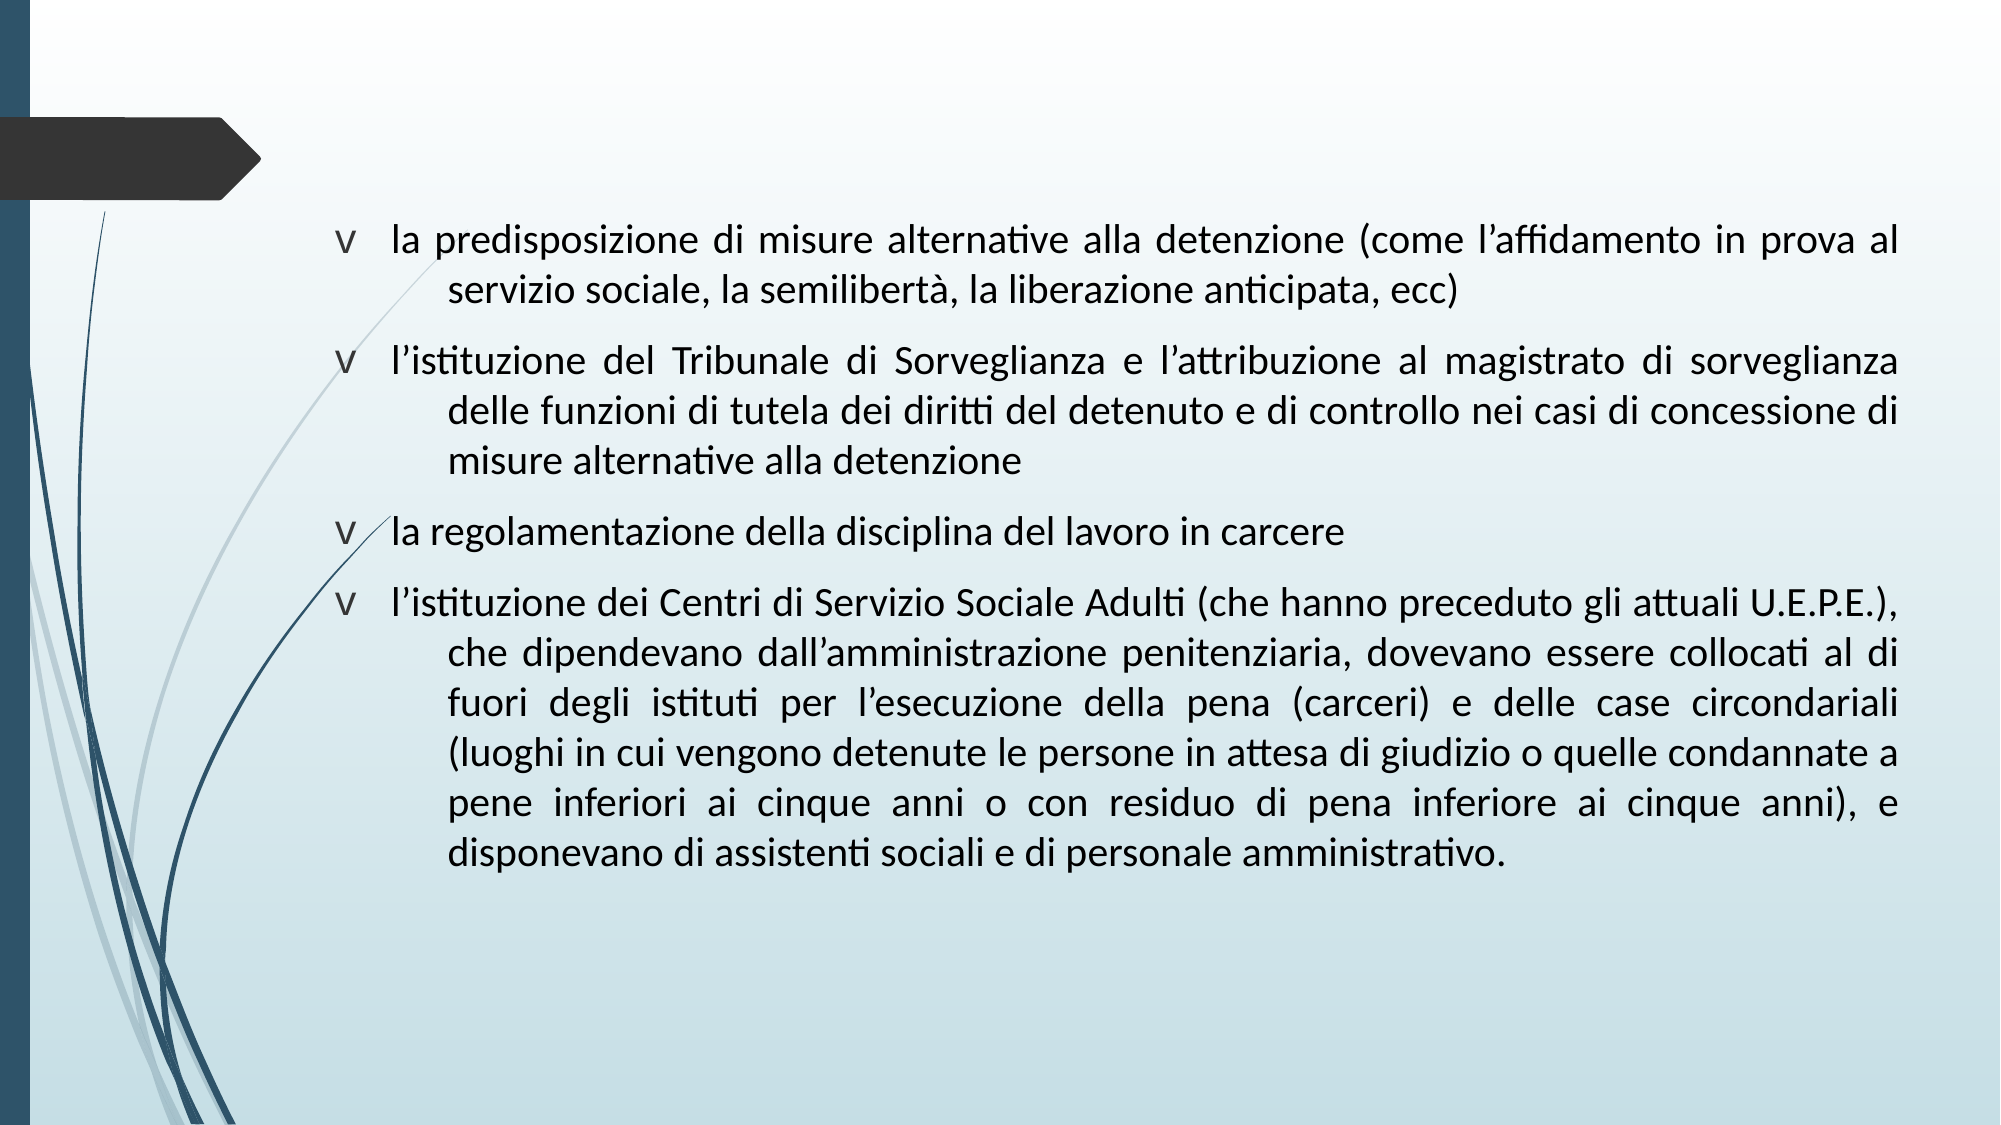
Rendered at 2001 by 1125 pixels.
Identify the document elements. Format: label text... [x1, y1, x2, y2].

text_box la predisposizione di misure alternative alla detenzione (come l’affidamento in prova al servizio sociale, la semilibertà, la liberazione anticipata, ecc) l’istituzione del Tribunale di Sorveglianza e l’attribuzione al magistrato di sorveglianza delle funzioni di tutela dei diritti del detenuto e di controllo nei casi di concessione di misure alternative alla detenzione la regolamentazione della disciplina del lavoro in carcere l’istituzione dei Centri di Servizio Sociale Adulti (che hanno preceduto gli attuali U.E.P.E.), che dipendevano dall’amministrazione penitenziaria, dovevano essere collocati al di fuori degli istituti per l’esecuzione della pena (carceri) e delle case circondariali (luoghi in cui vengono detenute le persone in attesa di giudizio o quelle condannate a pene inferiori ai cinque anni o con residuo di pena inferiore ai cinque anni), e disponevano di assistenti sociali e di personale amministrativo. [320, 204, 1916, 889]
